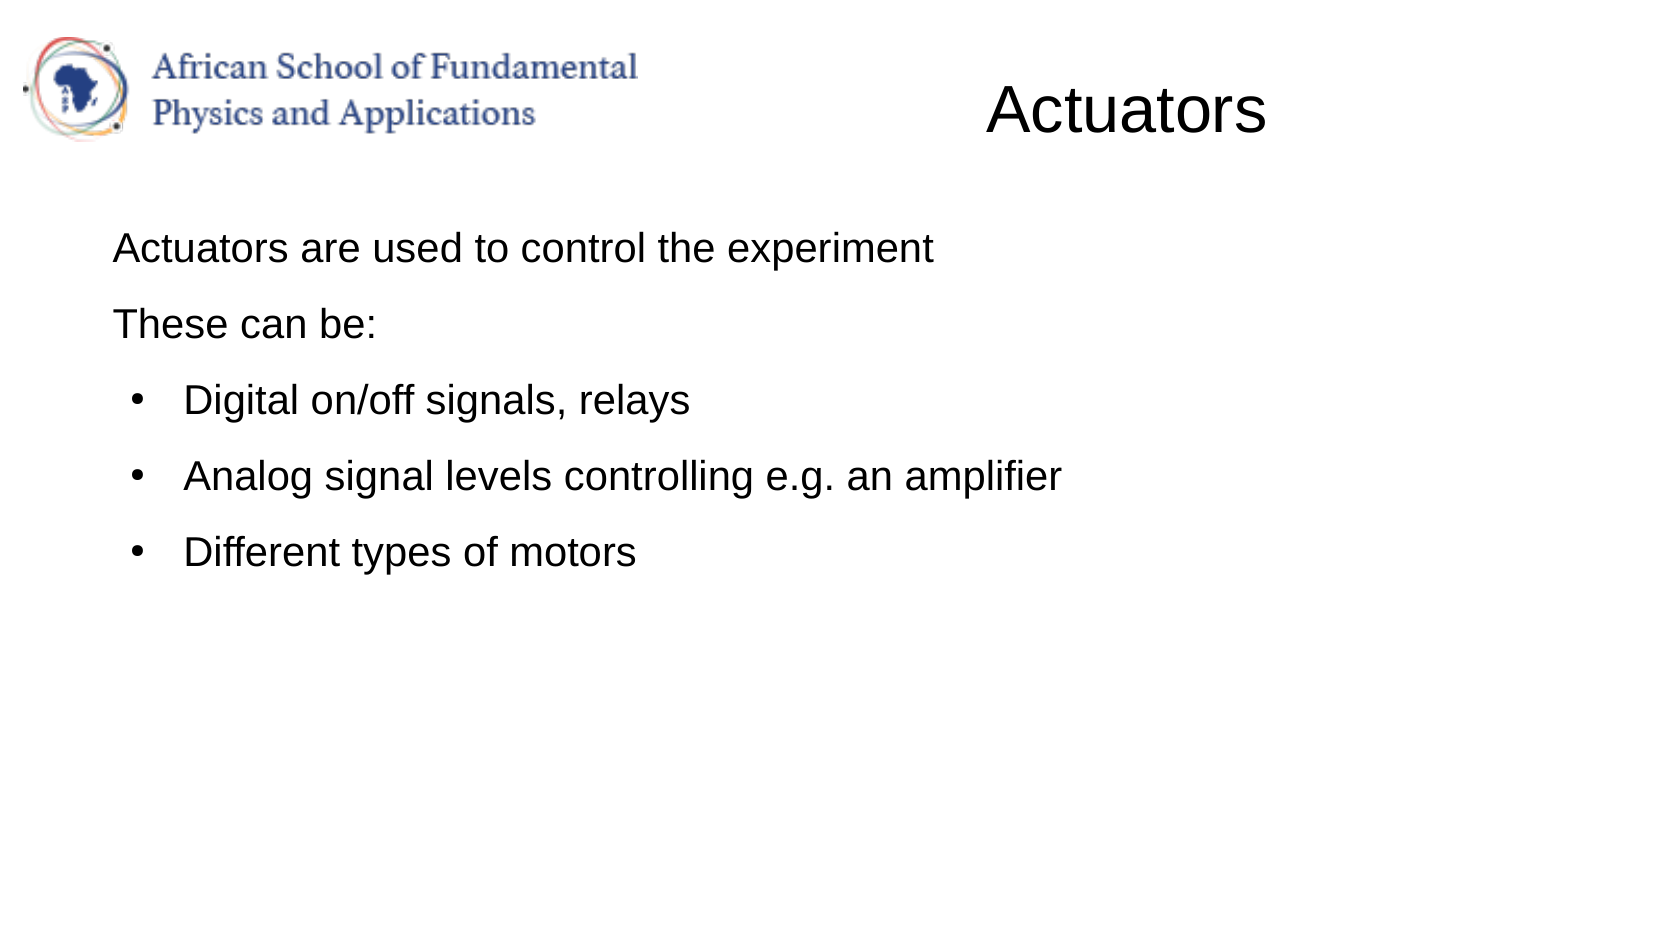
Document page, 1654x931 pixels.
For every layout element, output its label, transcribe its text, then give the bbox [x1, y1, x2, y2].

picture [23, 37, 638, 142]
title Actuators [679, 32, 1576, 188]
list Actuators are used to control the experiment These can be: Digital on/off signals, relays Analog signal levels controlling e.g. an amplifier Different types of motors [112, 225, 1601, 765]
